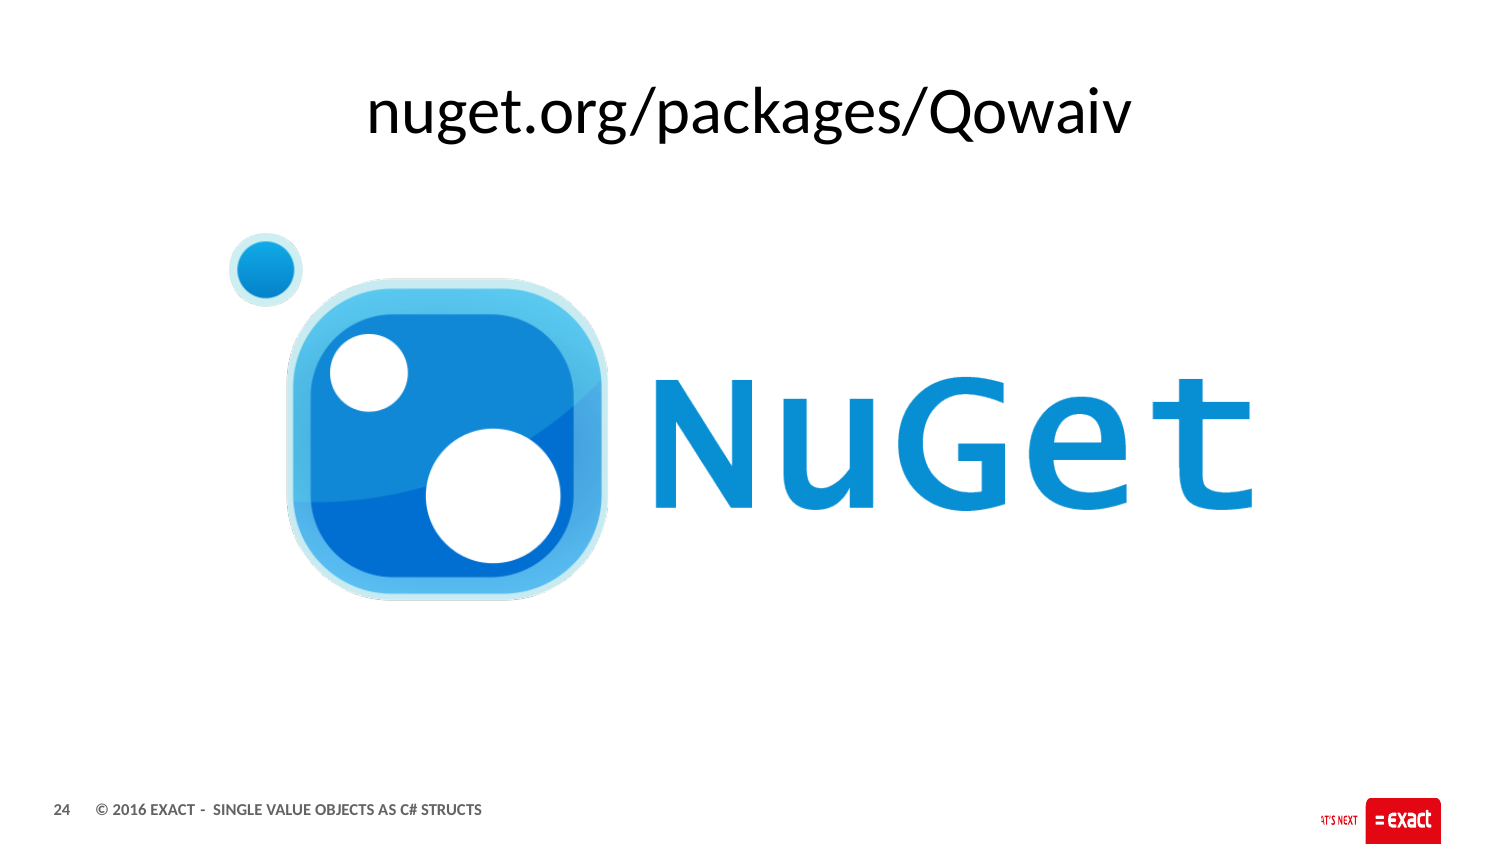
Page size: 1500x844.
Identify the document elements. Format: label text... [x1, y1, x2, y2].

picture [229, 233, 1271, 611]
text_box nuget.org/packages/Qowaiv [0, 59, 1500, 155]
text_box [38, 786, 96, 832]
text_box - Single Value Objects as C# structs [185, 786, 826, 832]
